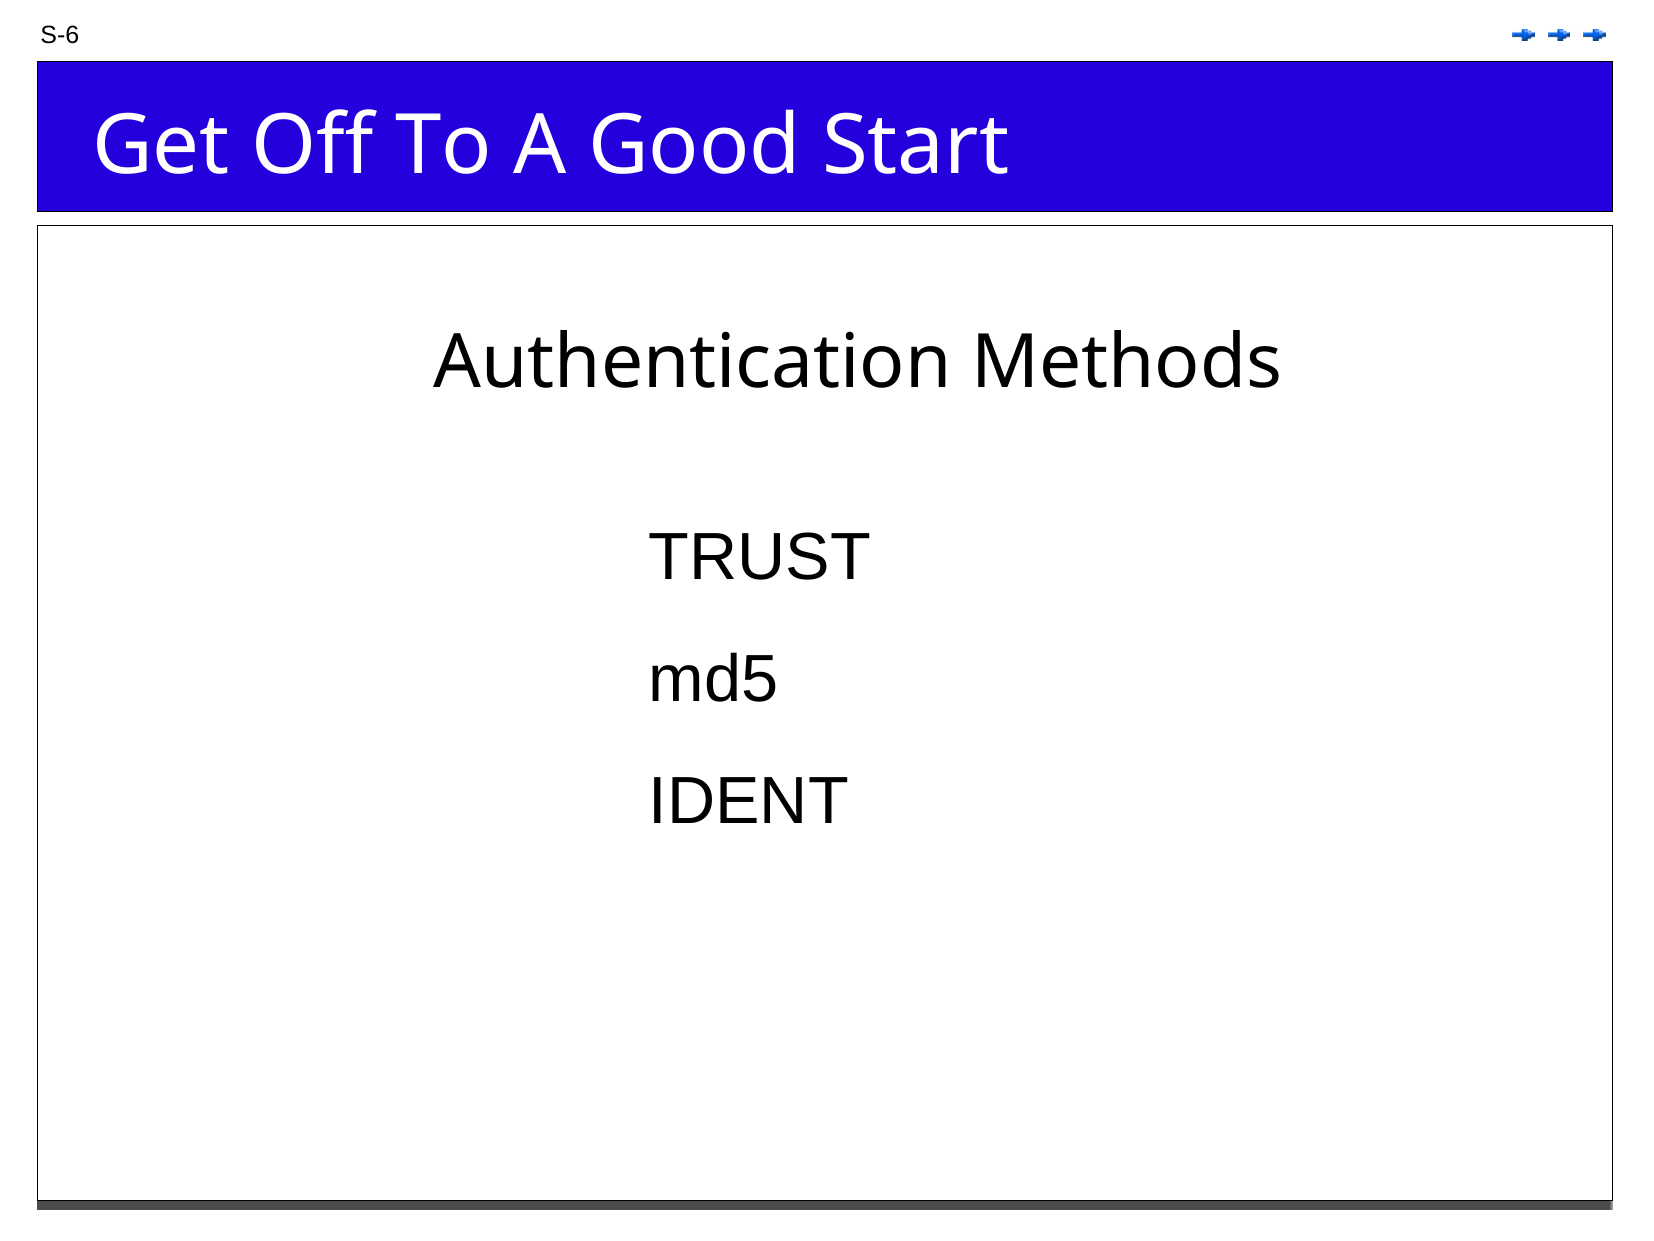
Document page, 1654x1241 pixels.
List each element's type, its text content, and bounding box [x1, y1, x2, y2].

text_box [37, 61, 1613, 212]
text_box TRUST md5 IDENT [615, 511, 1039, 845]
picture [1548, 29, 1570, 41]
text_box S-6 [25, 13, 113, 70]
text_box Authentication Methods [418, 300, 1235, 405]
text_box [37, 225, 1613, 1201]
picture [1583, 29, 1606, 41]
text_box Get Off To A Good Start [77, 77, 982, 193]
picture [1512, 29, 1535, 41]
